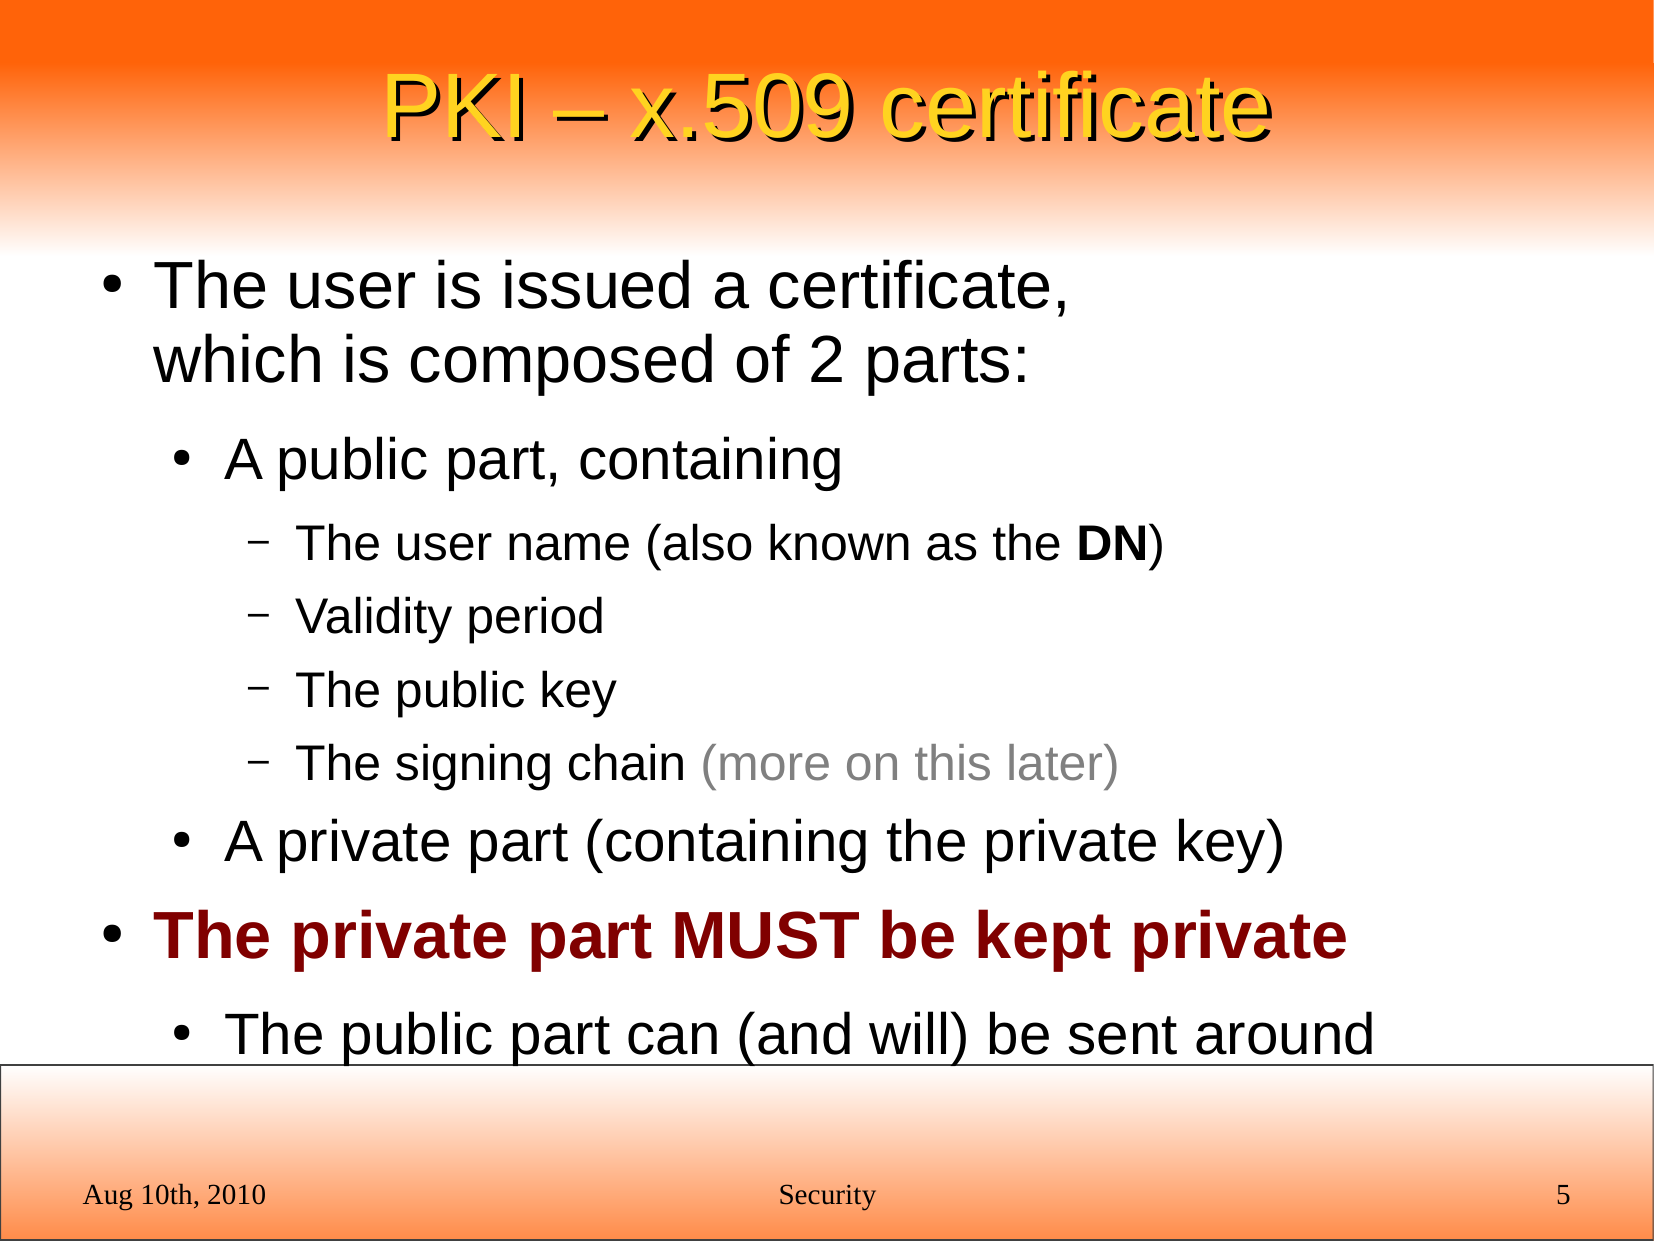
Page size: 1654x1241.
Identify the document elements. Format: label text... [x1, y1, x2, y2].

list The user is issued a certificate, which is composed of 2 parts: A public part, containing The user name (also known as the DN) Validity period The public key The signing chain (more on this later) A private part (containing the private key) The private part MUST be kept private The public part can (and will) be sent around [82, 247, 1571, 1109]
title PKI – x.509 certificate [82, 9, 1571, 202]
